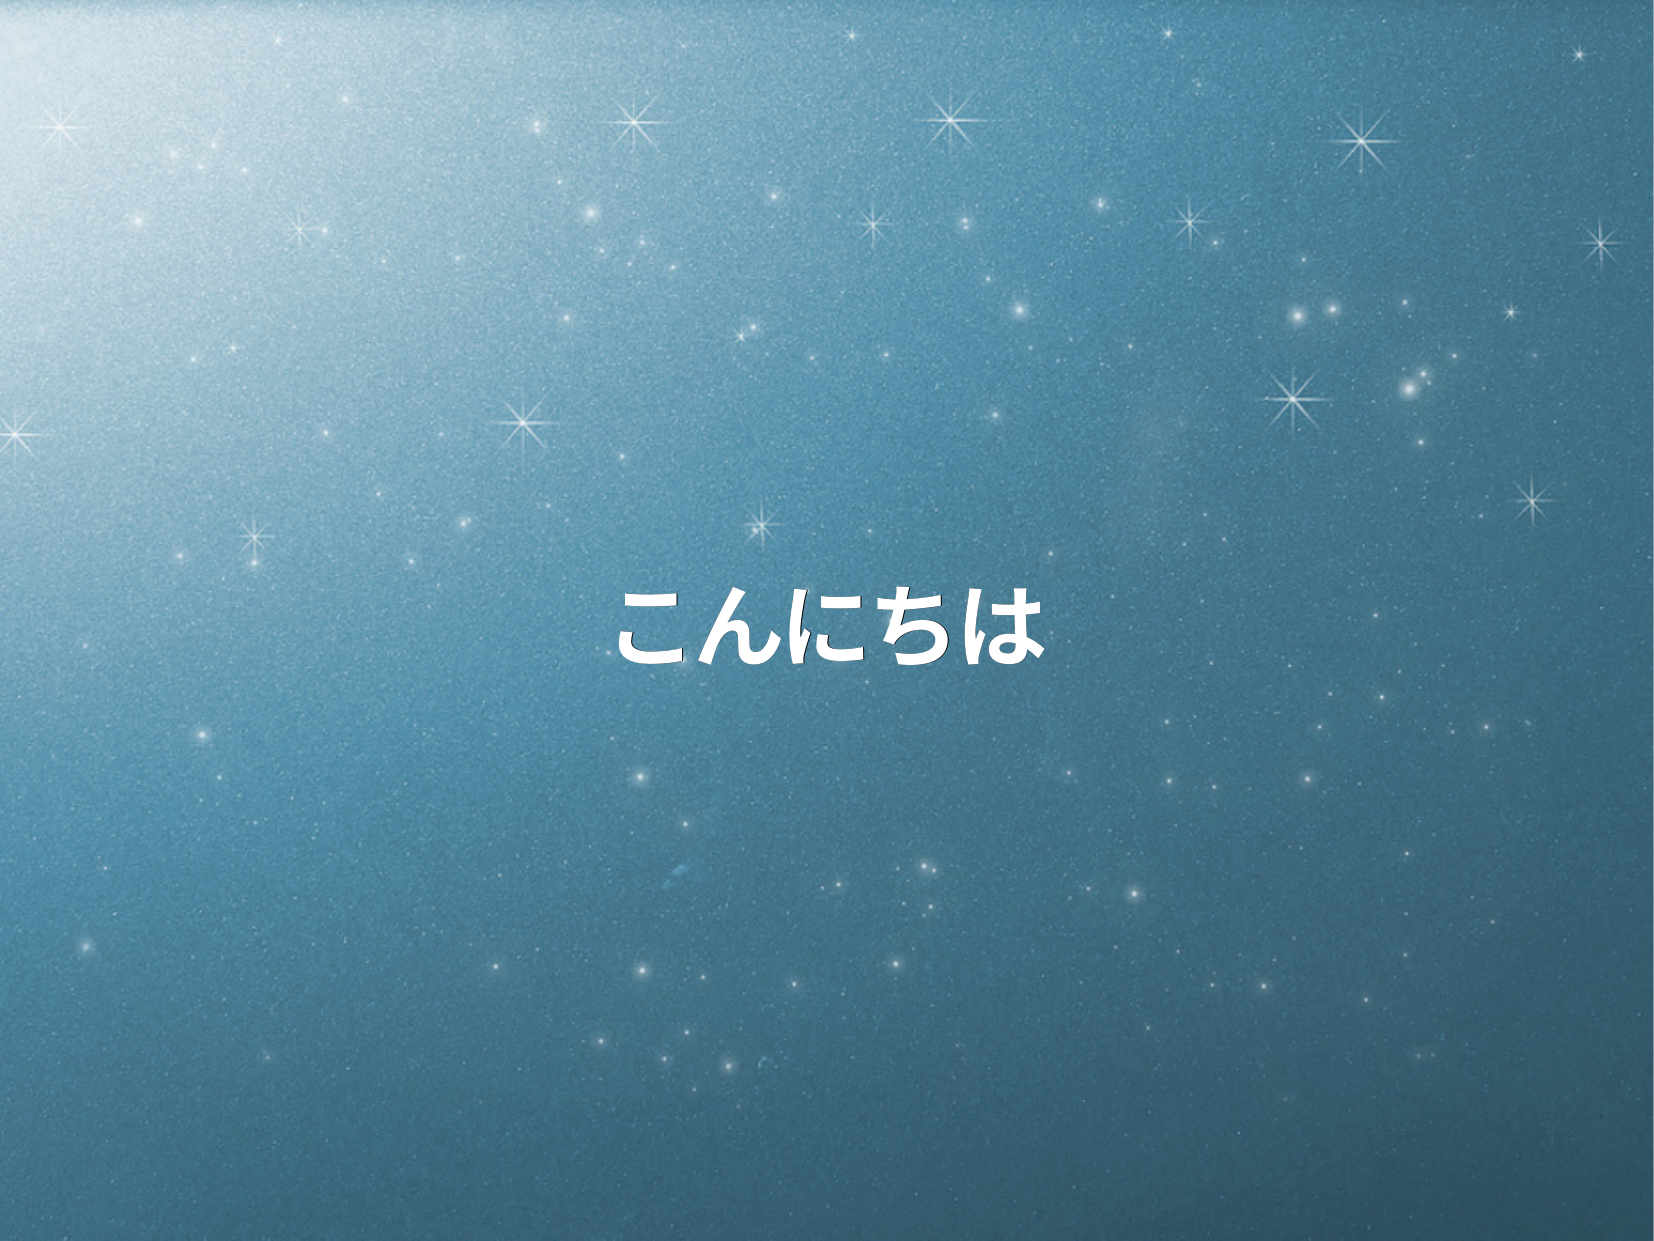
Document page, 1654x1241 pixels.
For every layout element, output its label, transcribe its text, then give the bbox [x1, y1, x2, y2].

picture [0, 0, 1654, 1241]
title こんにちは [82, 516, 1571, 724]
